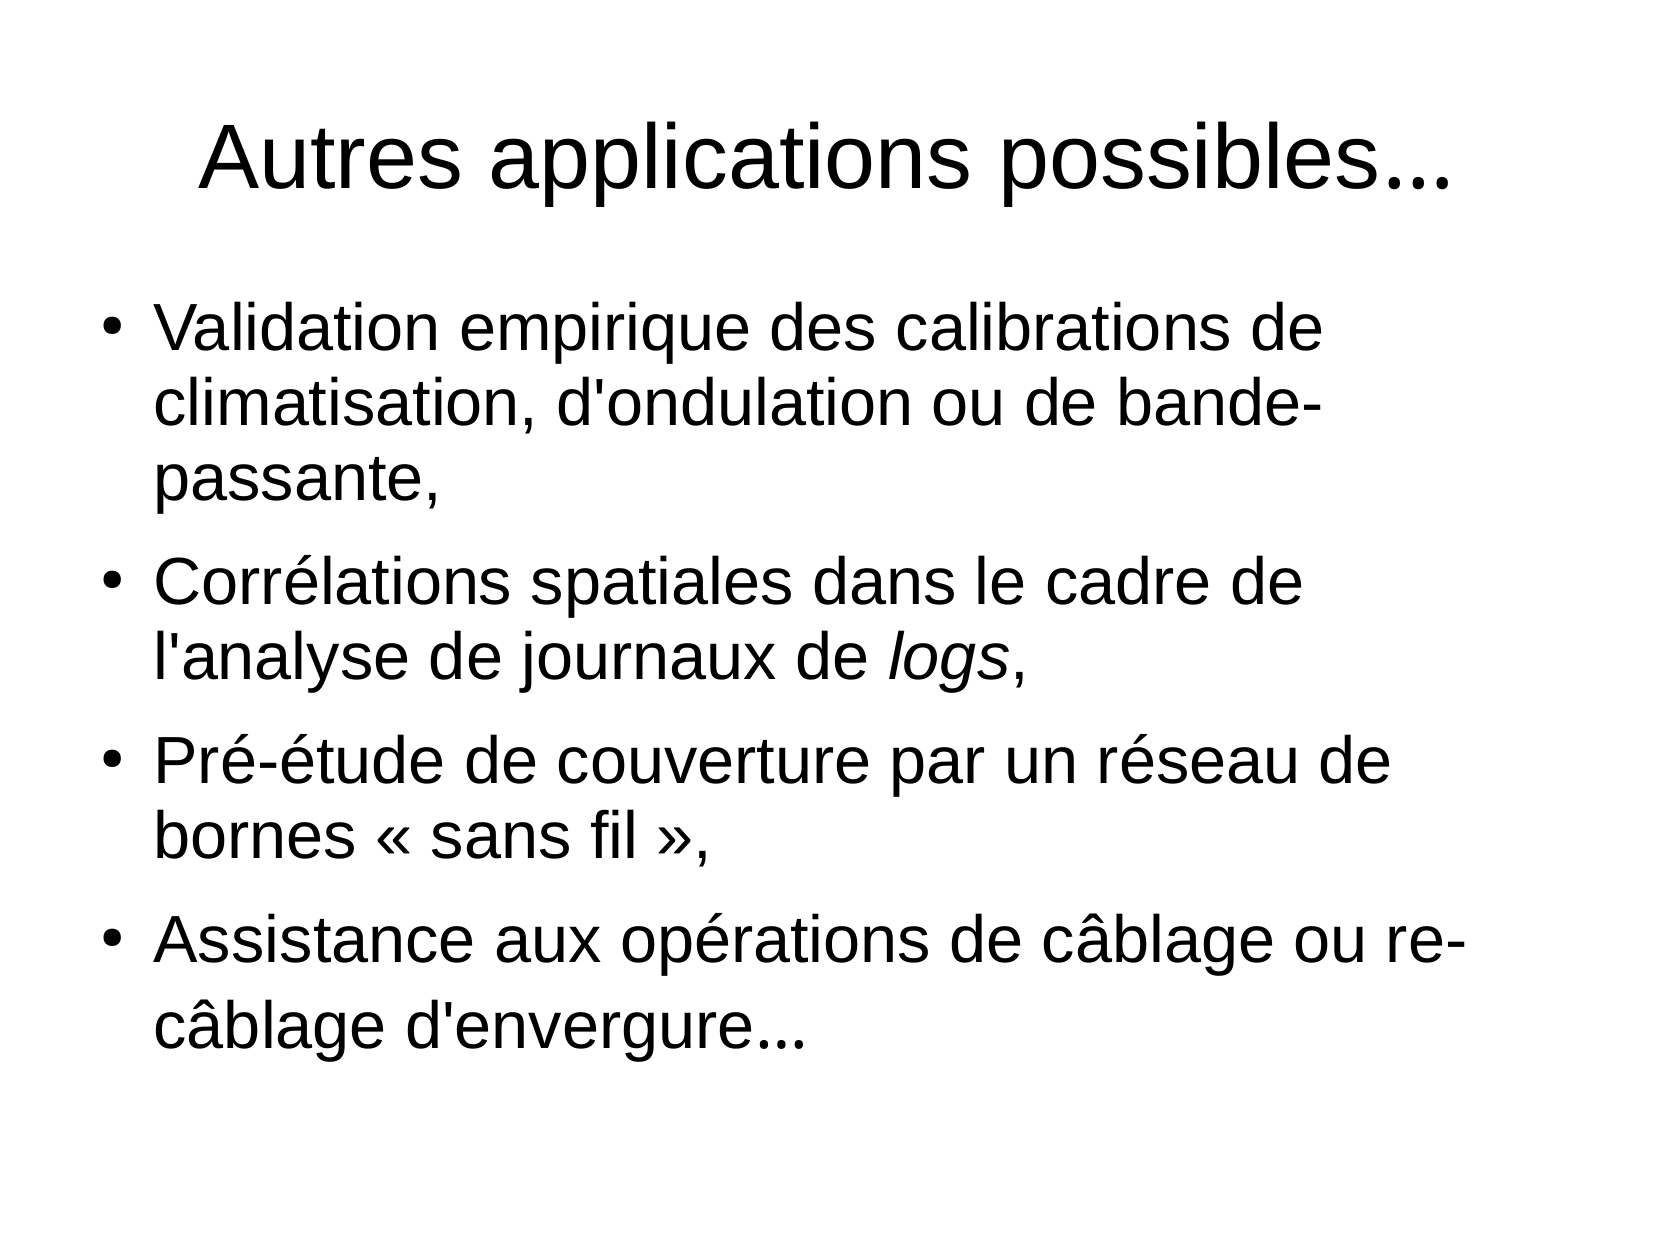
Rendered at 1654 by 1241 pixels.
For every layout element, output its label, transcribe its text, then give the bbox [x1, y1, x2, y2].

title Autres applications possibles… [82, 49, 1571, 257]
list Validation empirique des calibrations de climatisation, d'ondulation ou de bande-passante, Corrélations spatiales dans le cadre de l'analyse de journaux de logs, Pré-étude de couverture par un réseau de bornes « sans fil », Assistance aux opérations de câblage ou re-câblage d'envergure… [82, 290, 1571, 1094]
